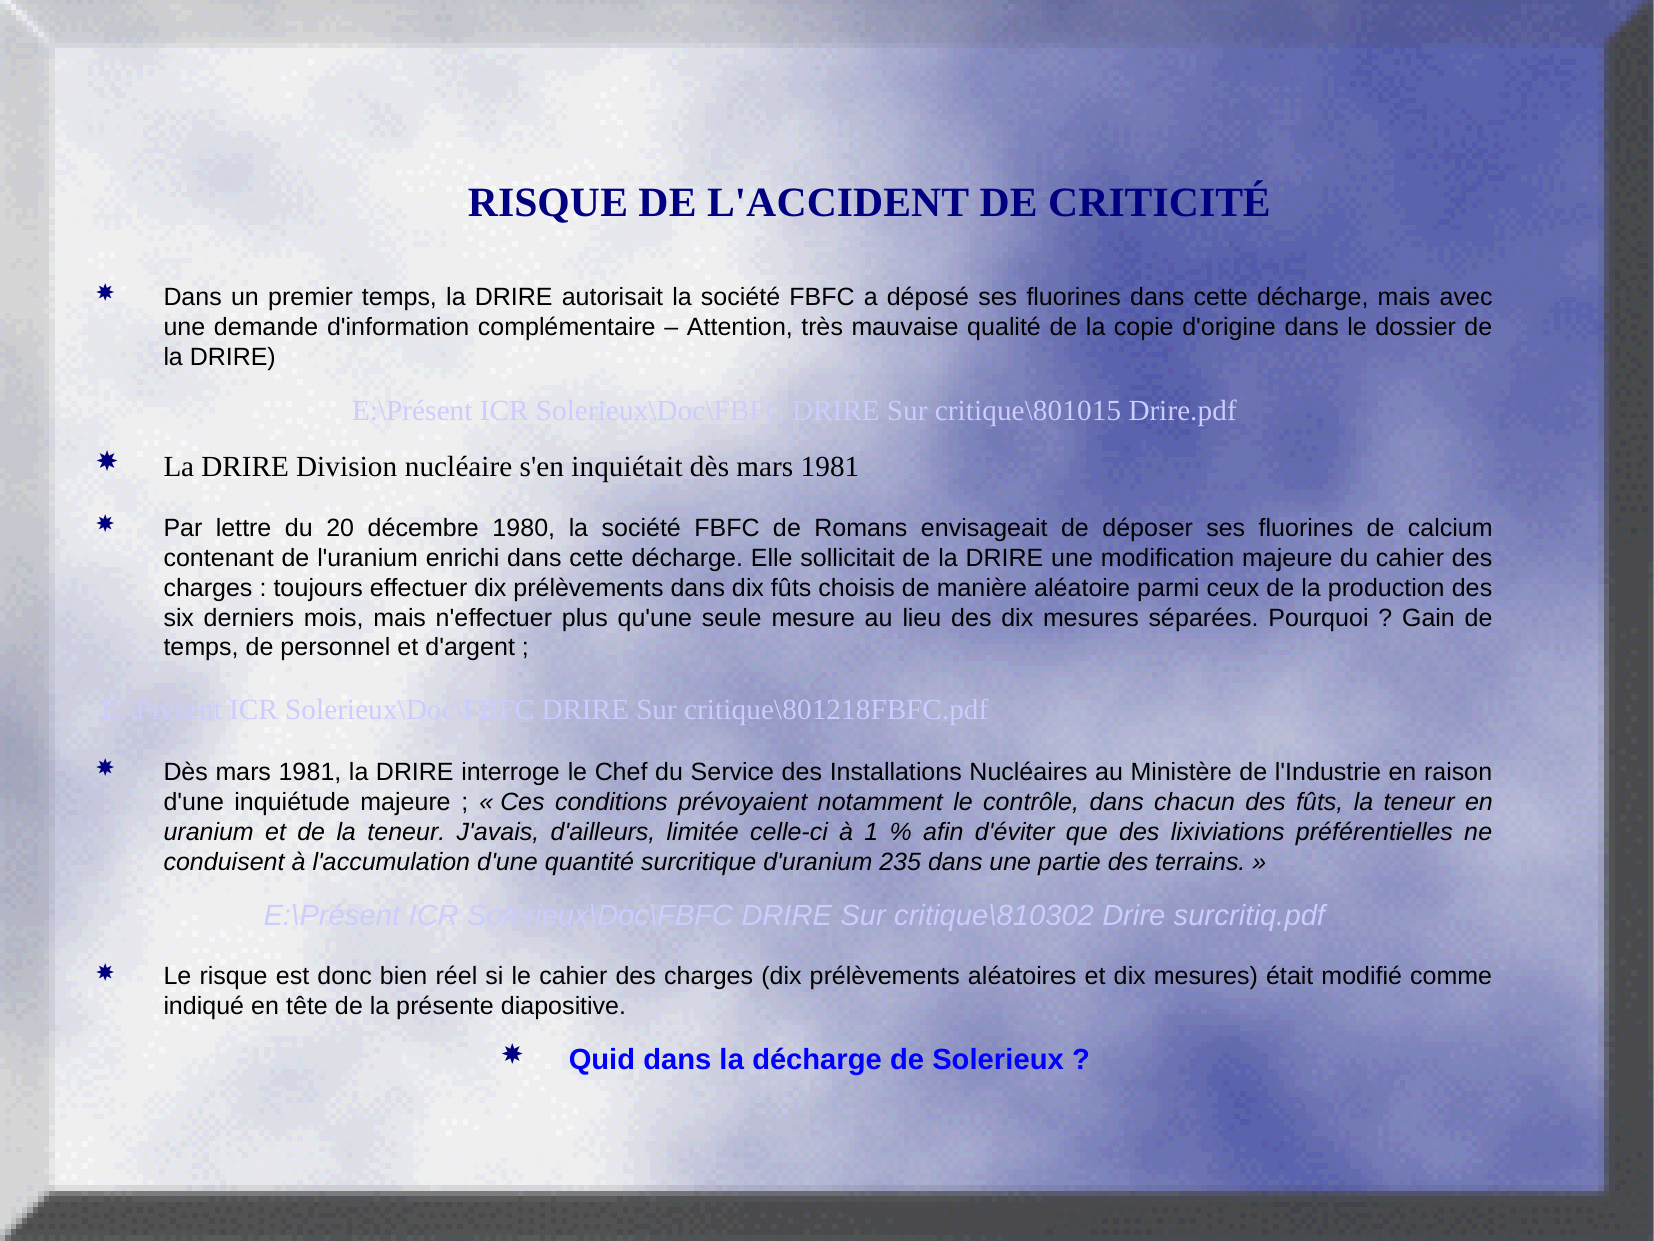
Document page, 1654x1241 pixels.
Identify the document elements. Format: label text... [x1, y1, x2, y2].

list Dans un premier temps, la DRIRE autorisait la société FBFC a déposé ses fluorines dans cette décharge, mais avec une demande d'information complémentaire – Attention, très mauvaise qualité de la copie d'origine dans le dossier de la DRIRE) E:\Présent ICR Solerieux\Doc\FBFC DRIRE Sur critique\801015 Drire.pdf La DRIRE Division nucléaire s'en inquiétait dès mars 1981 Par lettre du 20 décembre 1980, la société FBFC de Romans envisageait de déposer ses fluorines de calcium contenant de l'uranium enrichi dans cette décharge. Elle sollicitait de la DRIRE une modification majeure du cahier des charges : toujours effectuer dix prélèvements dans dix fûts choisis de manière aléatoire parmi ceux de la production des six derniers mois, mais n'effectuer plus qu'une seule mesure au lieu des dix mesures séparées. Pourquoi ? Gain de temps, de personnel et d'argent ; E:\Présent ICR Solerieux\Doc\FBFC DRIRE Sur critique\801218FBFC.pdf Dès mars 1981, la DRIRE interroge le Chef du Service des Installations Nucléaires au Ministère de l'Industrie en raison d'une inquiétude majeure ; « Ces conditions prévoyaient notamment le contrôle, dans chacun des fûts, la teneur en uranium et de la teneur. J'avais, d'ailleurs, limitée celle-ci à 1 % afin d'éviter que des lixiviations préférentielles ne conduisent à l'accumulation d'une quantité surcritique d'uranium 235 dans une partie des terrains. » E:\Présent ICR Solerieux\Doc\FBFC DRIRE Sur critique\810302 Drire surcritiq.pdf Le risque est donc bien réel si le cahier des charges (dix prélèvements aléatoires et dix mesures) était modifié comme indiqué en tête de la présente diapositive. Quid dans la décharge de Solerieux ? [88, 280, 1496, 1075]
title RISQUE DE L'ACCIDENT DE CRITICITÉ [201, 105, 1538, 306]
picture [0, 0, 1654, 1241]
